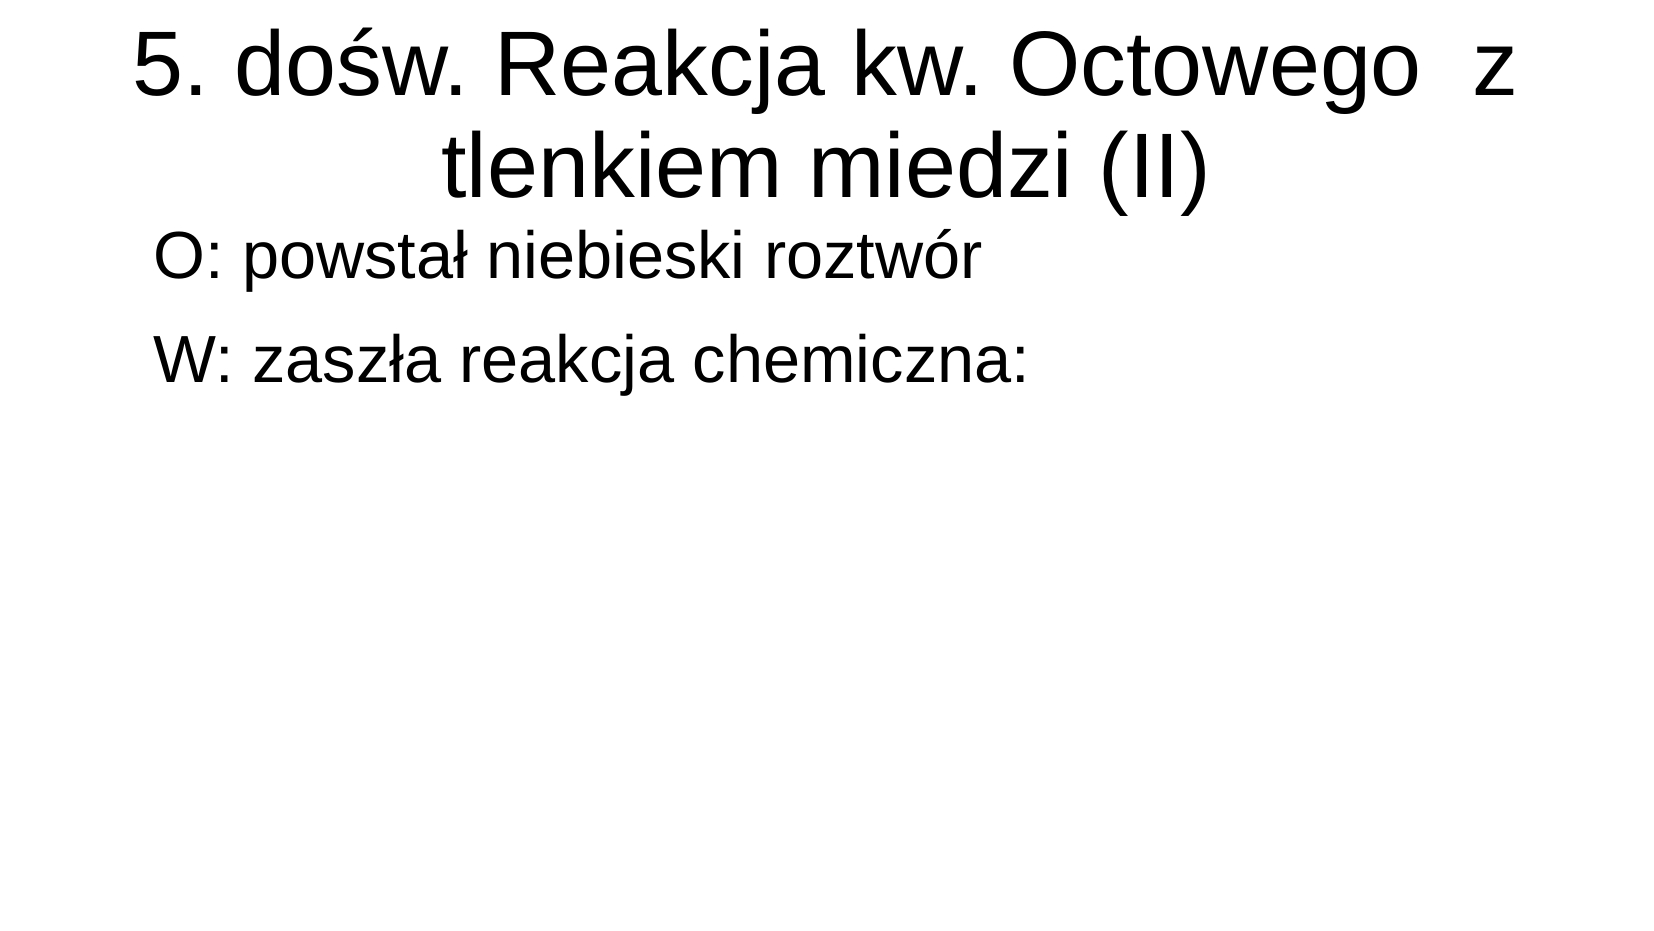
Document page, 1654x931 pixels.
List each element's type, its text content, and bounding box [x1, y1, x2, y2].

list O: powstał niebieski roztwór W: zaszła reakcja chemiczna: [82, 217, 1571, 758]
title 5. dośw. Reakcja kw. Octowego z tlenkiem miedzi (II) [82, 12, 1571, 217]
